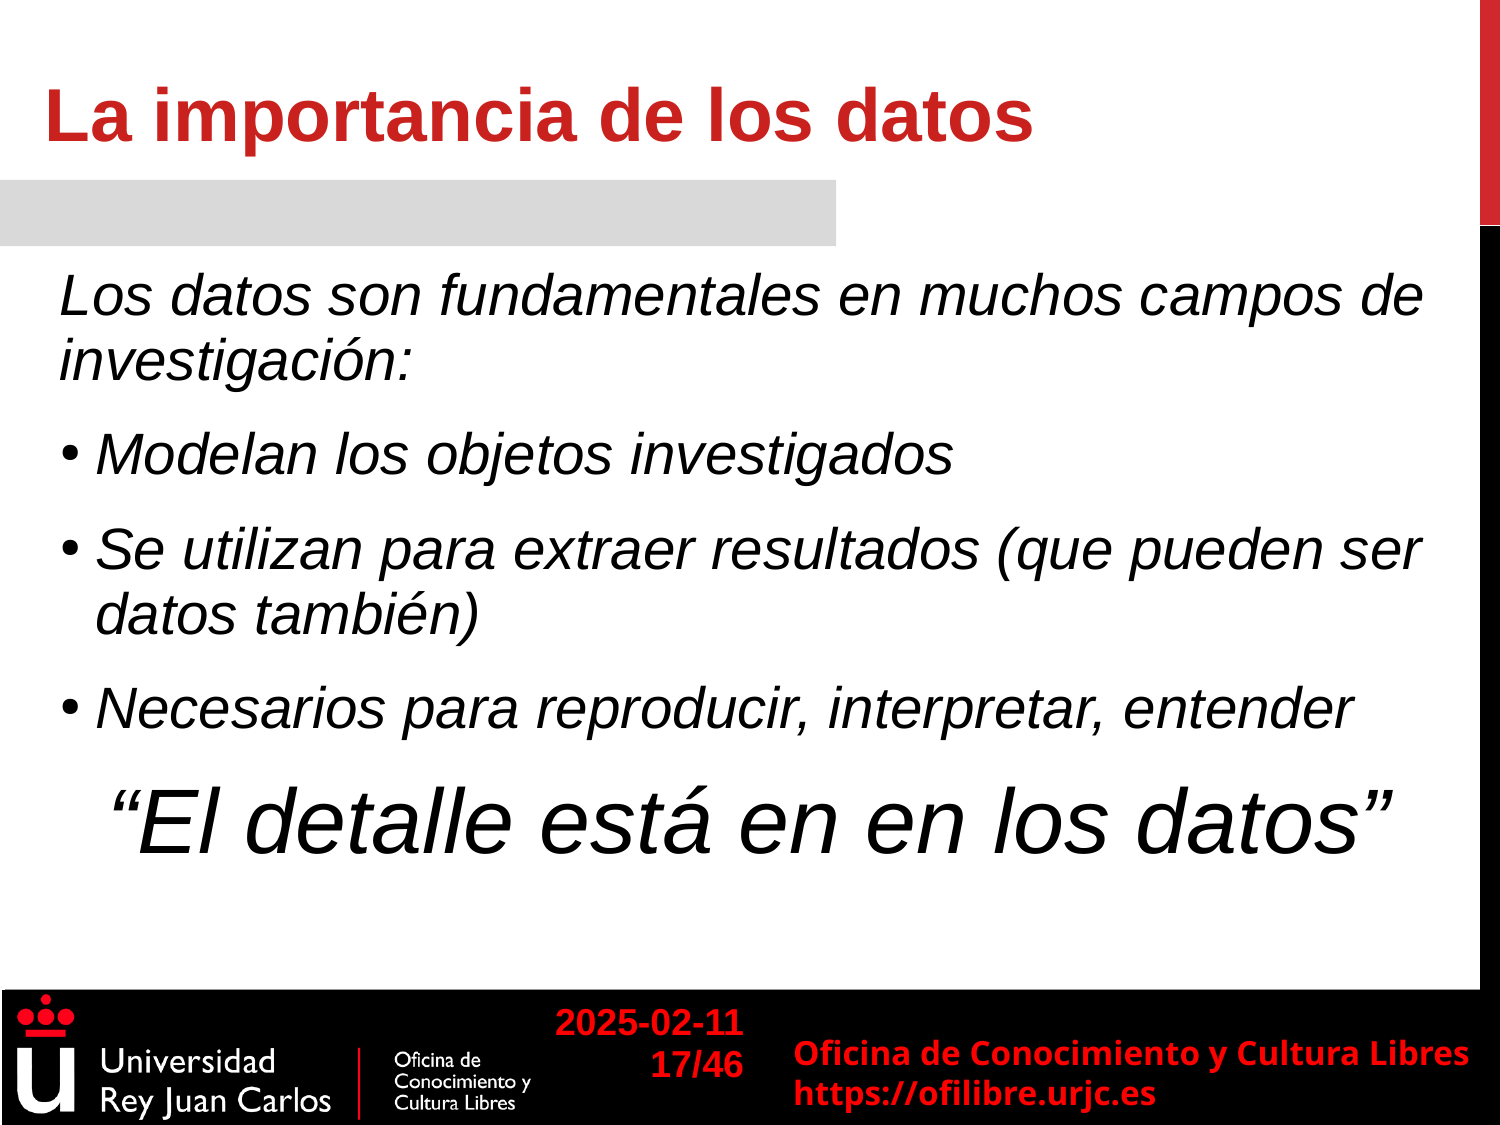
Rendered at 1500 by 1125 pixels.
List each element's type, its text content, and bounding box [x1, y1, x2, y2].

text_box Los datos son fundamentales en muchos campos de investigación: Modelan los objetos investigados Se utilizan para extraer resultados (que pueden ser datos también) Necesarios para reproducir, interpretar, entender “El detalle está en en los datos” [45, 254, 1456, 926]
title [75, 15, 1425, 172]
text_box La importancia de los datos [30, 66, 1291, 249]
picture [17, 994, 531, 1120]
